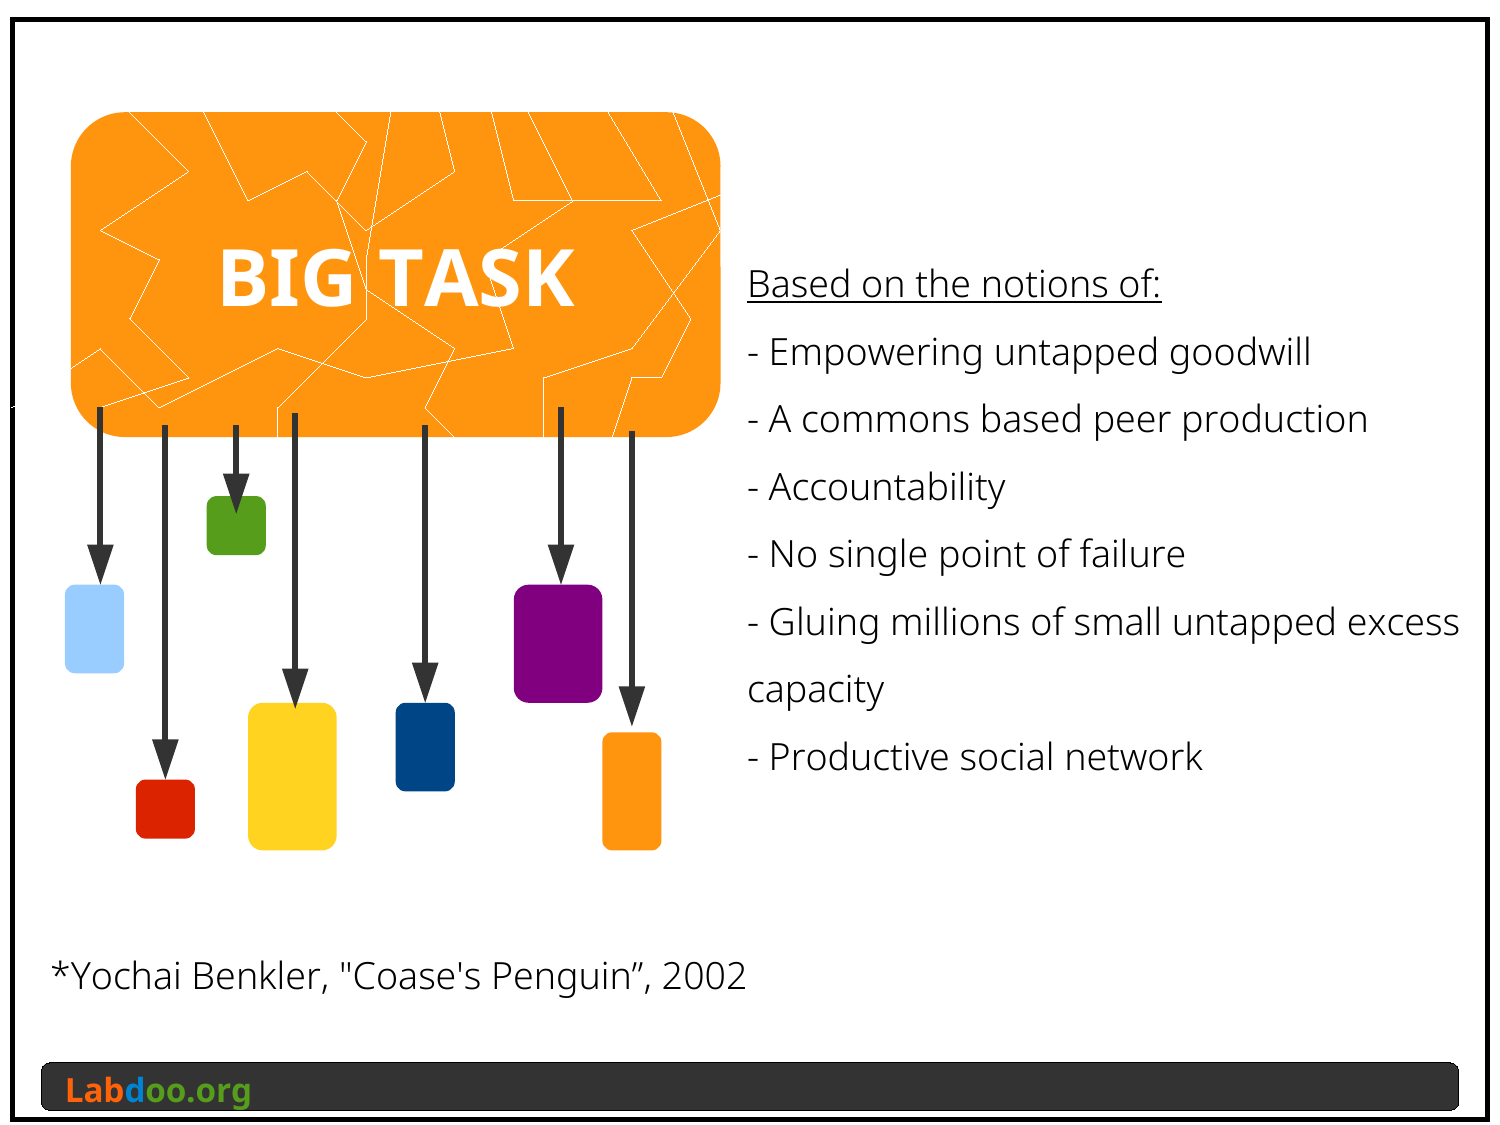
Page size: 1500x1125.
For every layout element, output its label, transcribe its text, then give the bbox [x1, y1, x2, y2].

text_box *Yochai Benkler, "Coase's Penguin”, 2002 [35, 944, 1010, 1028]
text_box [248, 702, 337, 851]
text_box [135, 779, 195, 839]
text_box [513, 584, 603, 703]
text_box BIG TASK [70, 112, 721, 438]
text_box [206, 496, 266, 556]
text_box Based on the notions of: - Empowering untapped goodwill - A commons based peer production - Accountability - No single point of failure - Gluing millions of small untapped excess capacity - Productive social network [732, 230, 1500, 921]
text_box [602, 732, 662, 851]
text_box [64, 584, 125, 674]
text_box [395, 702, 455, 792]
